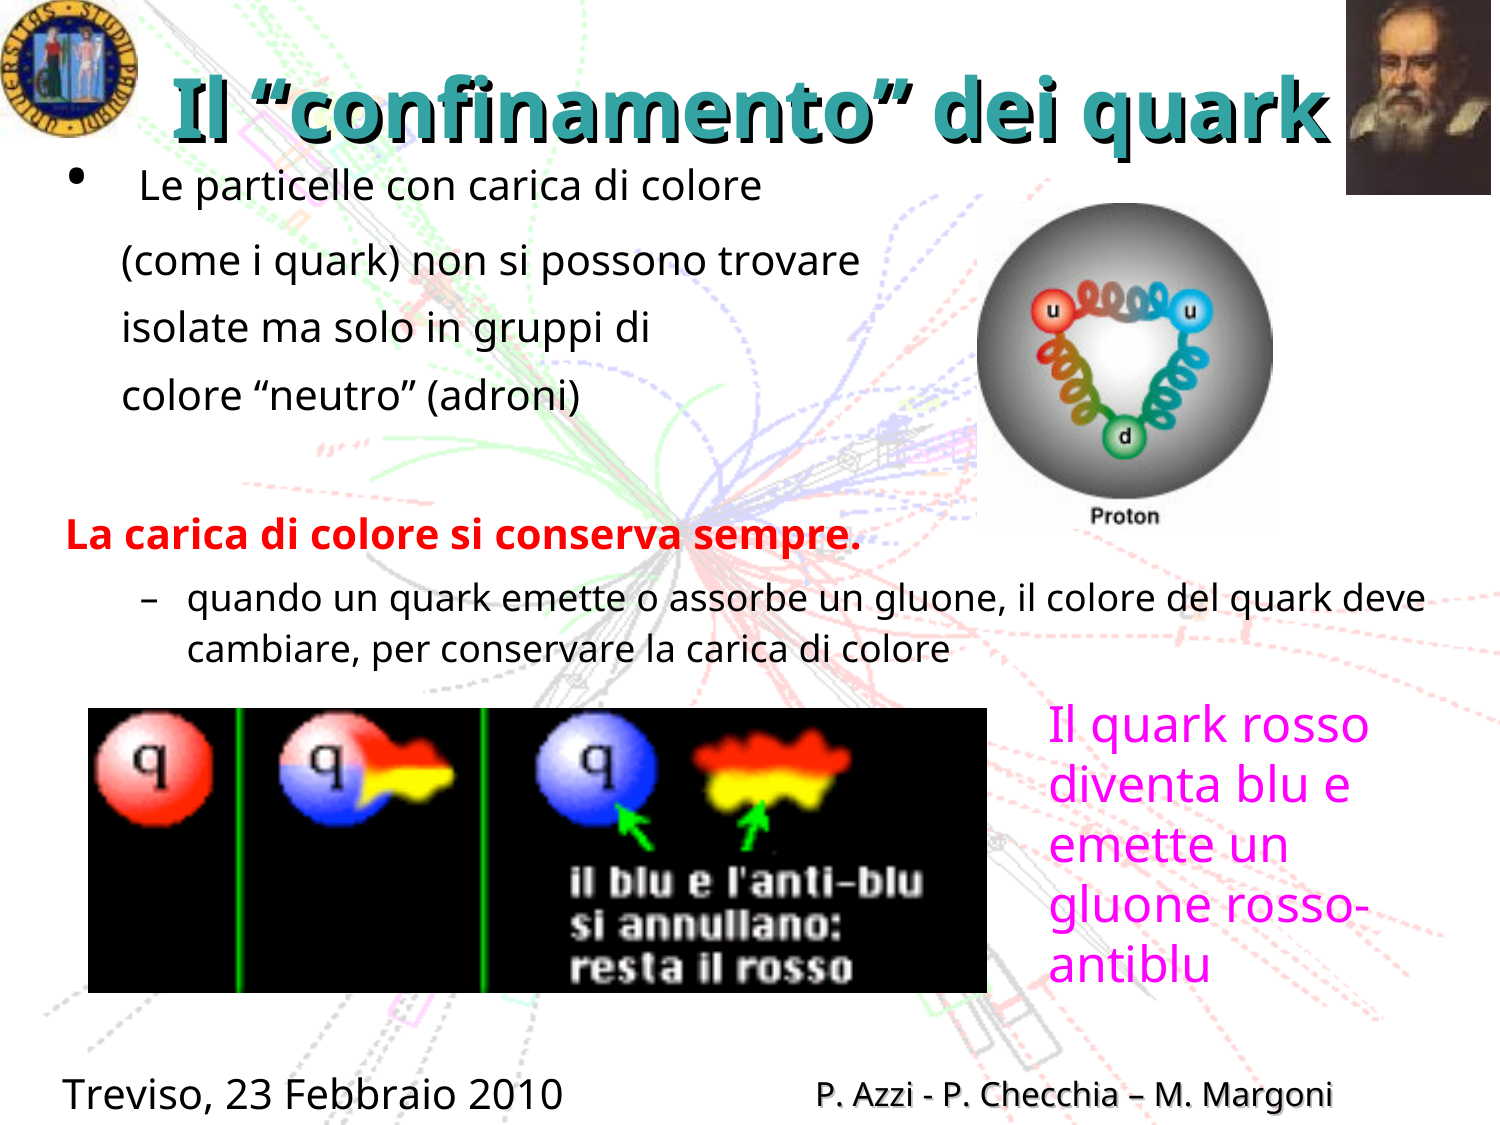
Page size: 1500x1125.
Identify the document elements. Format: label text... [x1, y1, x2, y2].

picture [977, 203, 1273, 529]
list Le particelle con carica di colore (come i quark) non si possono trovare isolate ma solo in gruppi di colore “neutro” (adroni) La carica di colore si conserva sempre. quando un quark emette o assorbe un gluone, il colore del quark deve cambiare, per conservare la carica di colore [50, 121, 1450, 860]
title Il “confinamento” dei quark [0, 0, 1500, 213]
text_box Il quark rosso diventa blu e emette un gluone rosso-antiblu [1033, 685, 1447, 1000]
picture [0, 213, 1500, 1125]
